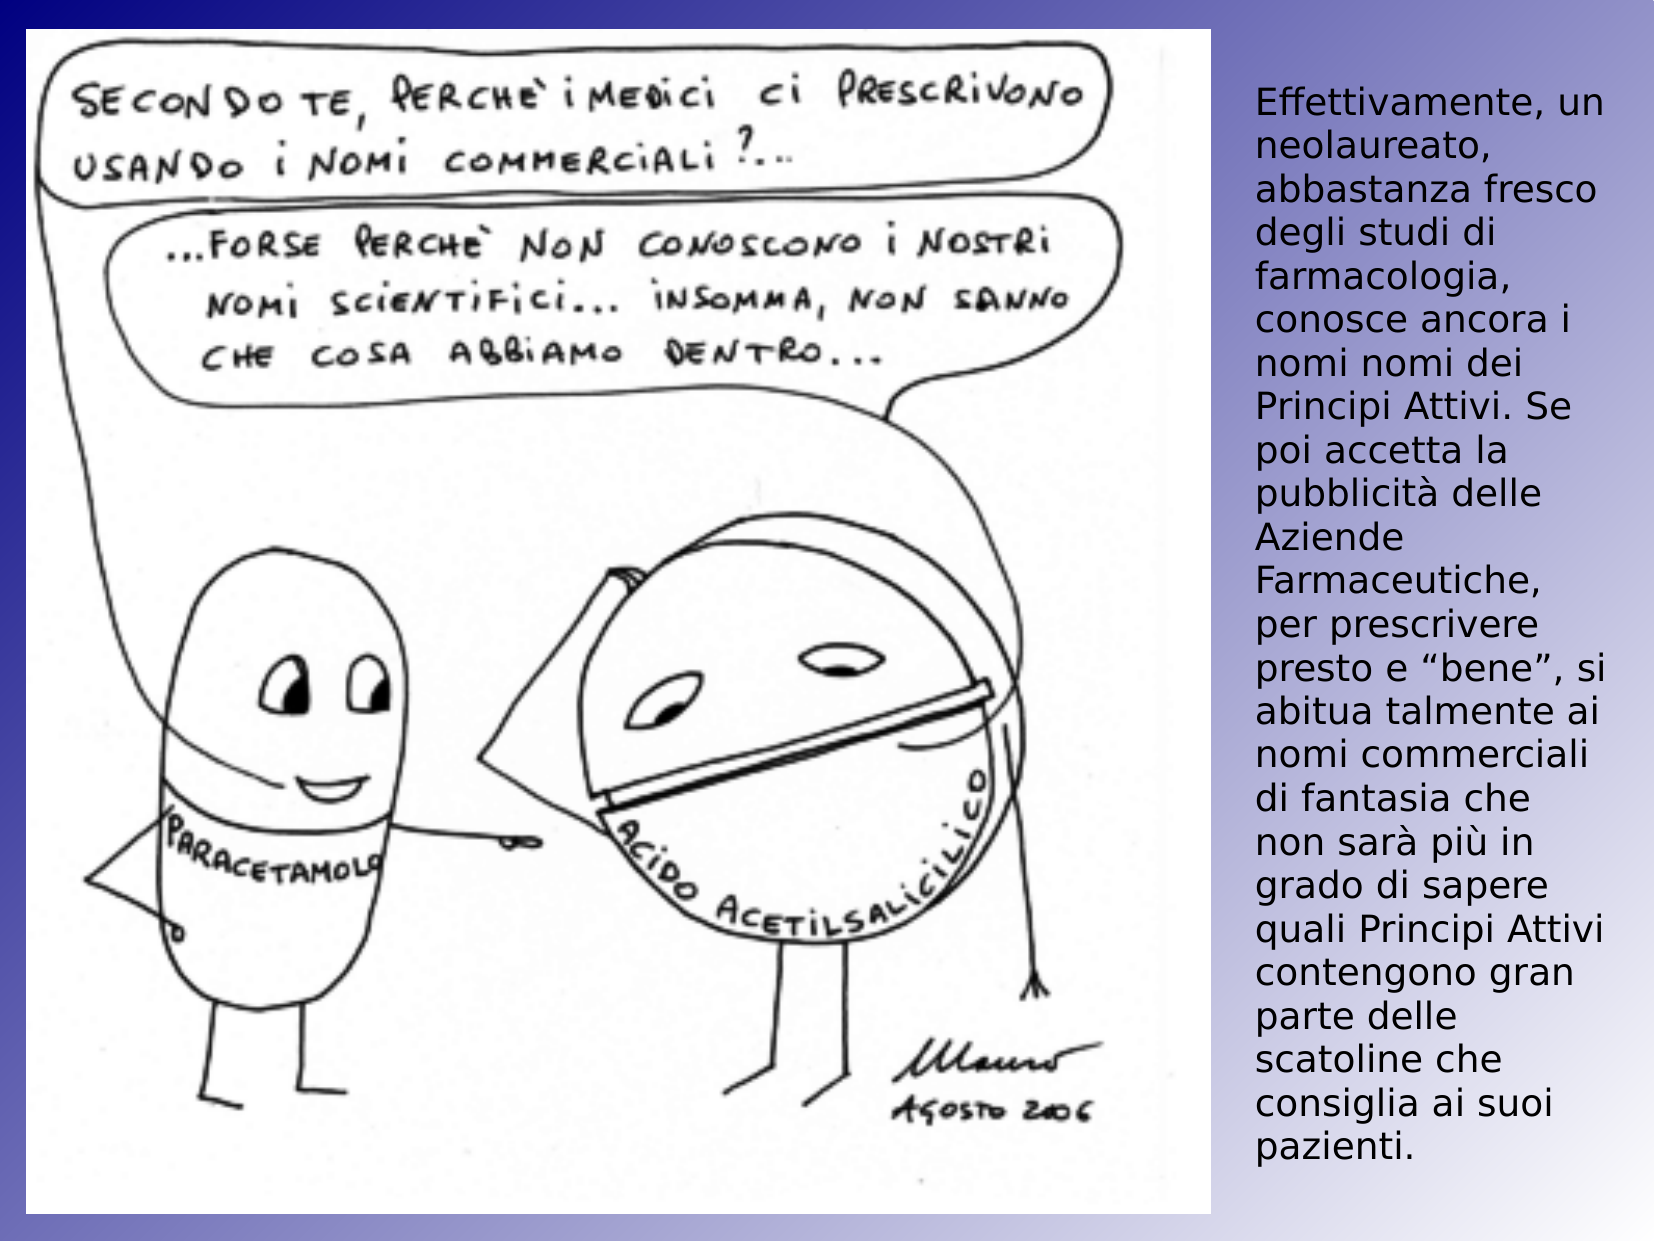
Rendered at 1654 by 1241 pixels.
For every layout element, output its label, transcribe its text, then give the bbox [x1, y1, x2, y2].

text_box Effettivamente, un neolaureato, abbastanza fresco degli studi di farmacologia, conosce ancora i nomi nomi dei Principi Attivi. Se poi accetta la pubblicità delle Aziende Farmaceutiche, per prescrivere presto e “bene”, si abitua talmente ai nomi commerciali di fantasia che non sarà più in grado di sapere quali Principi Attivi contengono gran parte delle scatoline che consiglia ai suoi pazienti. [1240, 29, 1625, 1211]
picture [26, 29, 1211, 1215]
